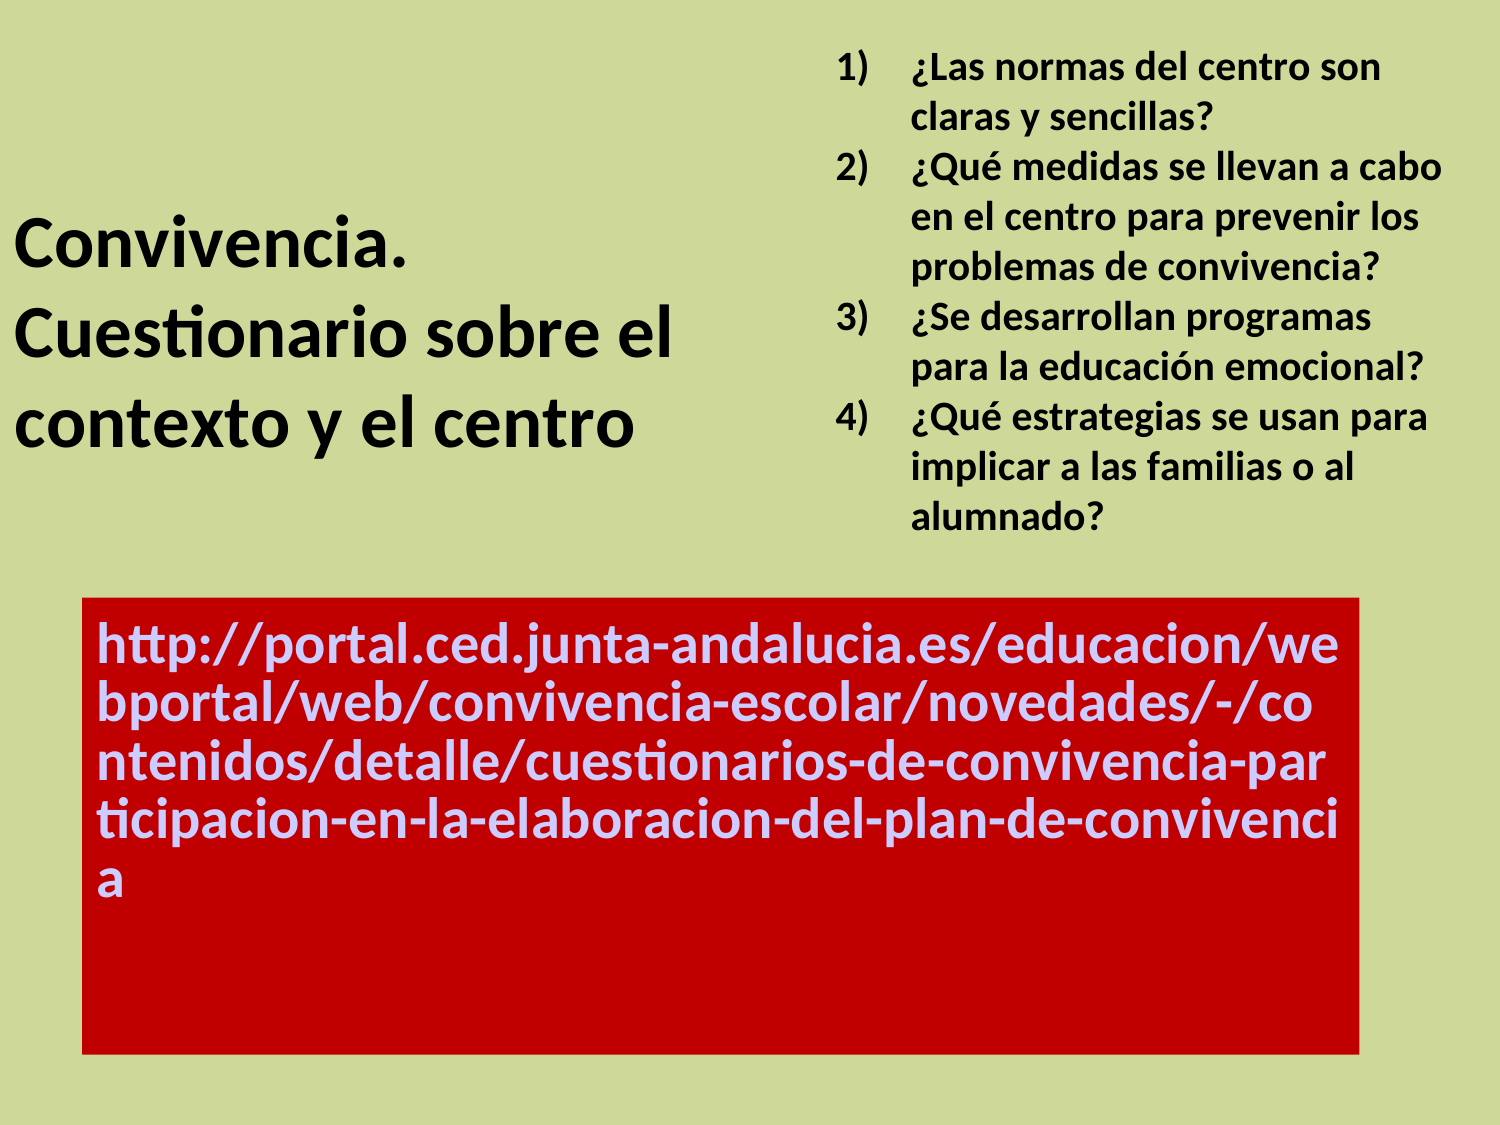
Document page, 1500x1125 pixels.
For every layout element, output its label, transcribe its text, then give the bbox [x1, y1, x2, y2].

text_box ¿Las normas del centro son claras y sencillas? ¿Qué medidas se llevan a cabo en el centro para prevenir los problemas de convivencia? ¿Se desarrollan programas para la educación emocional? ¿Qué estrategias se usan para implicar a las familias o al alumnado? [820, 31, 1459, 597]
text_box http://portal.ced.junta-andalucia.es/educacion/webportal/web/convivencia-escolar/novedades/-/contenidos/detalle/cuestionarios-de-convivencia-participacion-en-la-elaboracion-del-plan-de-convivencia [82, 597, 1360, 1055]
title Convivencia. Cuestionario sobre el contexto y el centro [0, 184, 727, 398]
